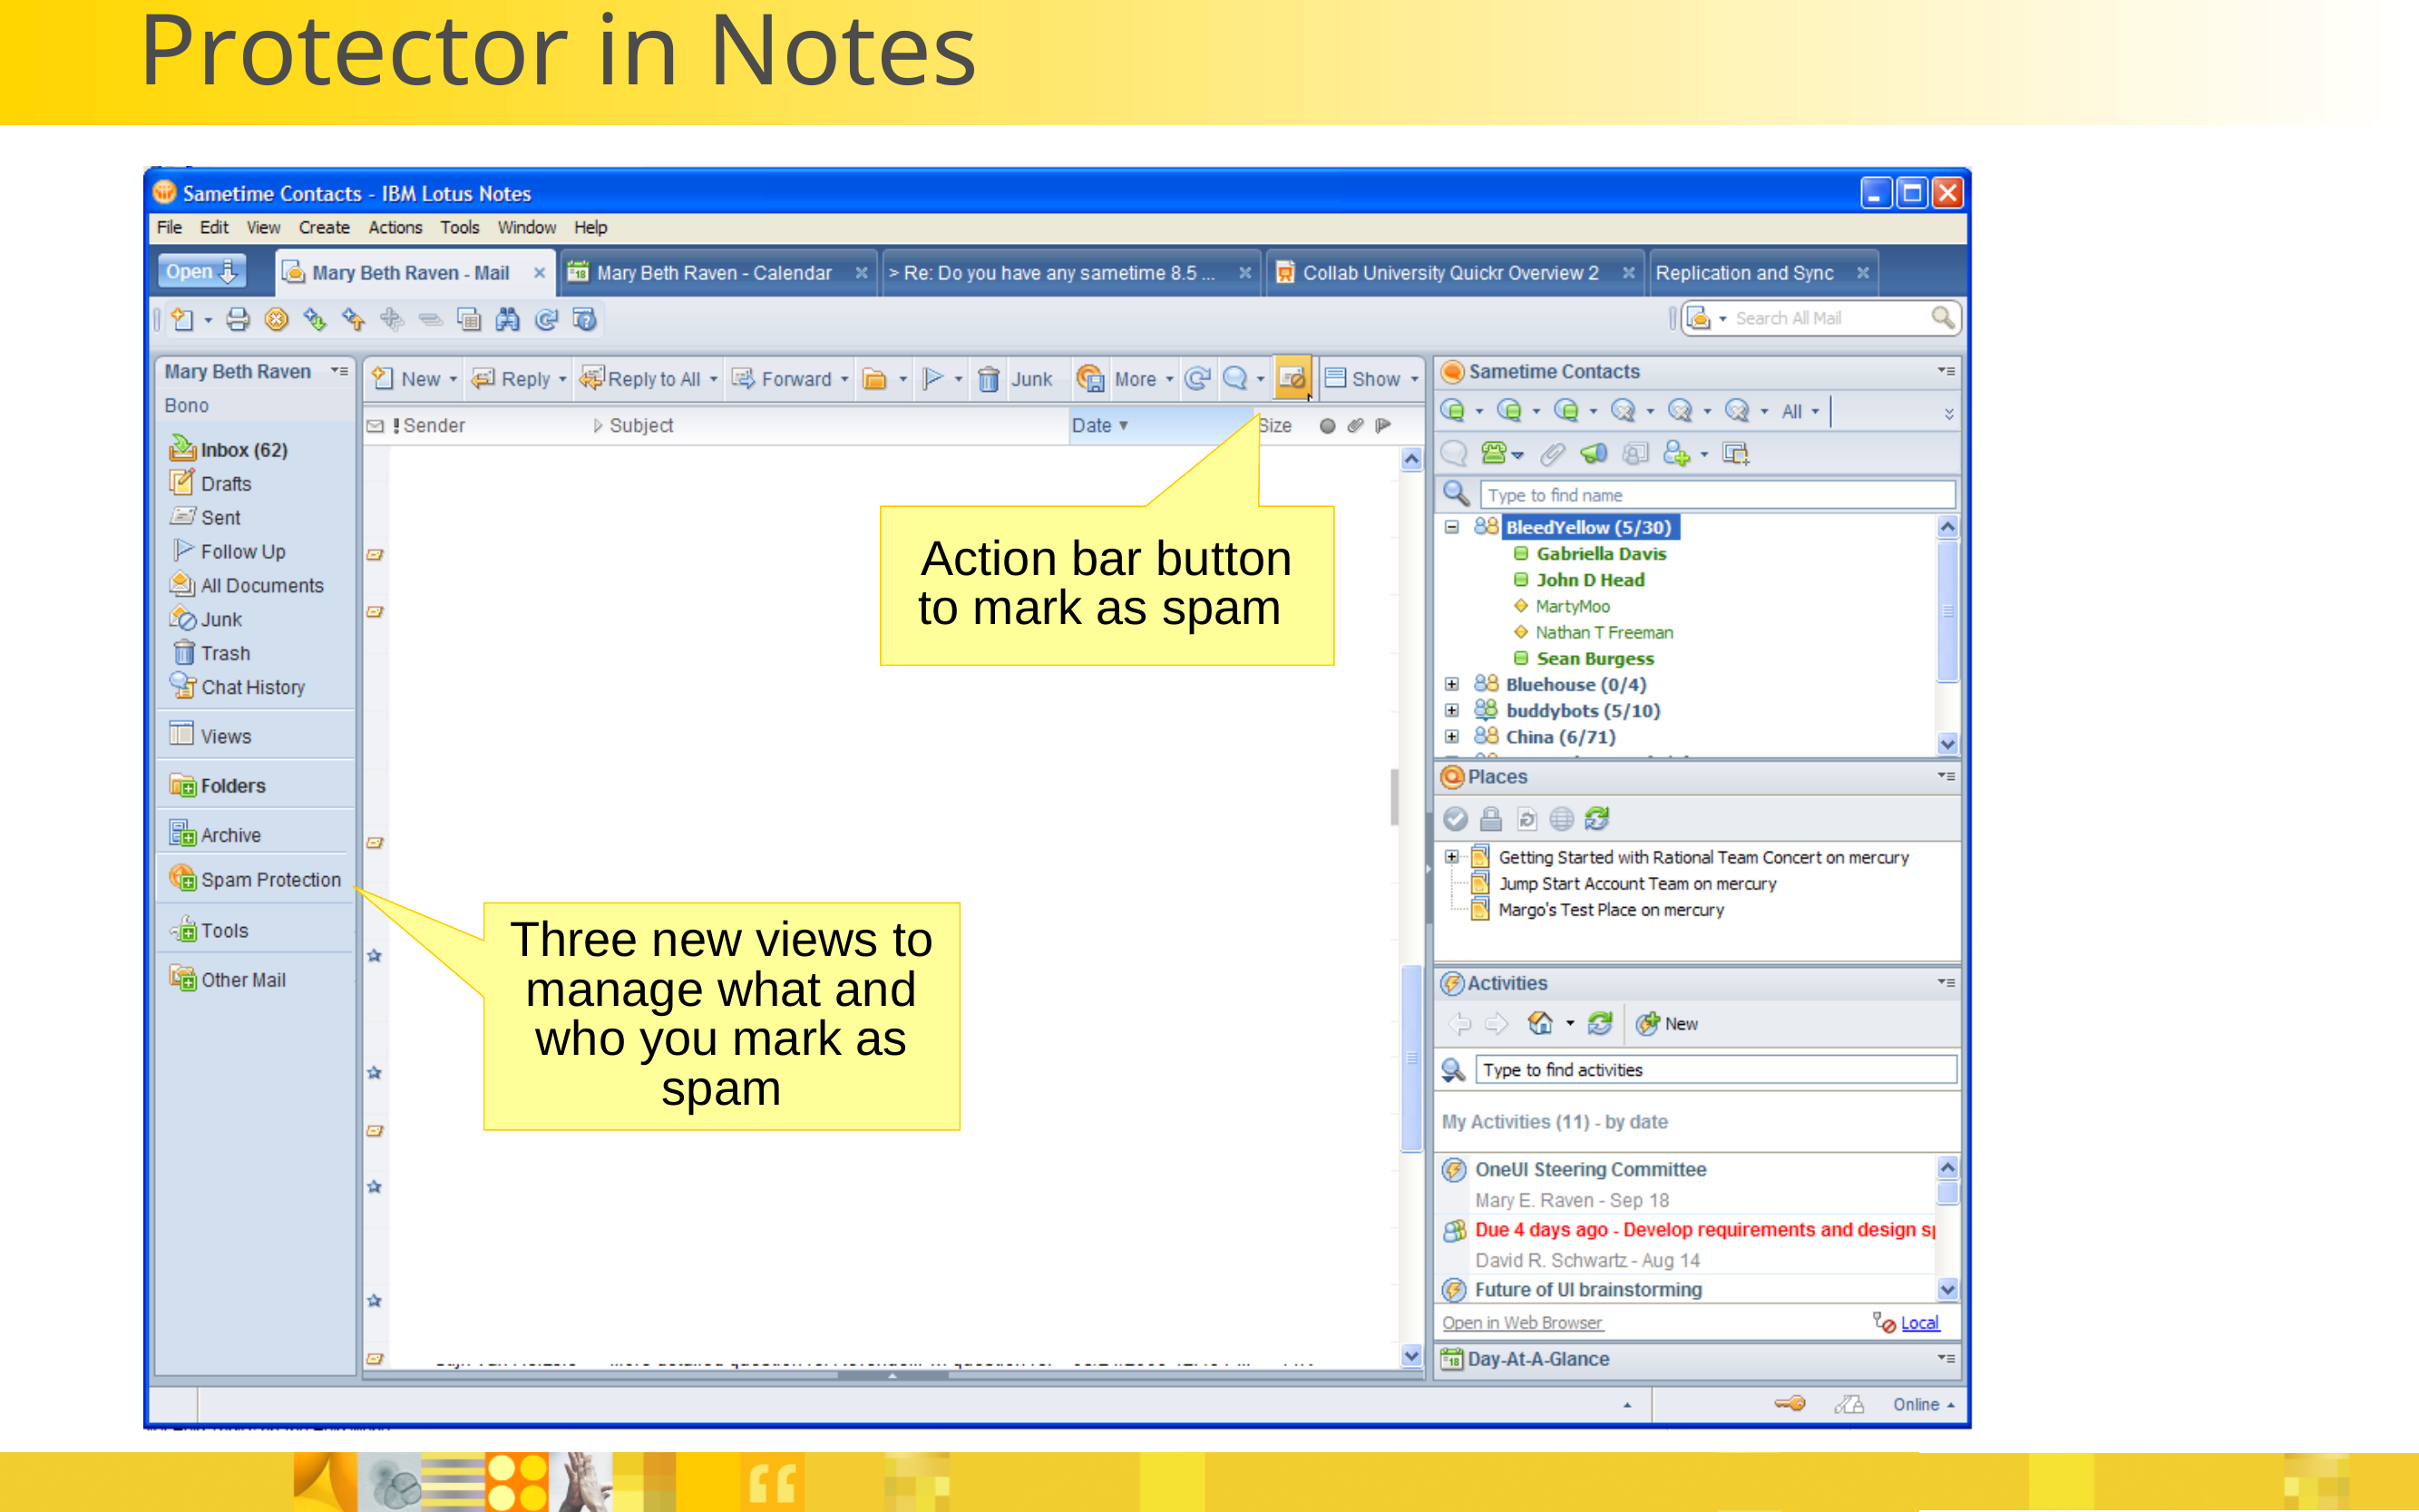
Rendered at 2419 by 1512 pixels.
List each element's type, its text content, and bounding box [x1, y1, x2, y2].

text_box Three new views to manage what and who you mark as spam [353, 886, 961, 1130]
text_box [0, 0, 2419, 125]
title Protector in Notes [137, 2, 2315, 127]
text_box Action bar button to mark as spam [880, 413, 1334, 666]
picture [0, 1452, 2419, 1512]
picture [143, 166, 2117, 1443]
